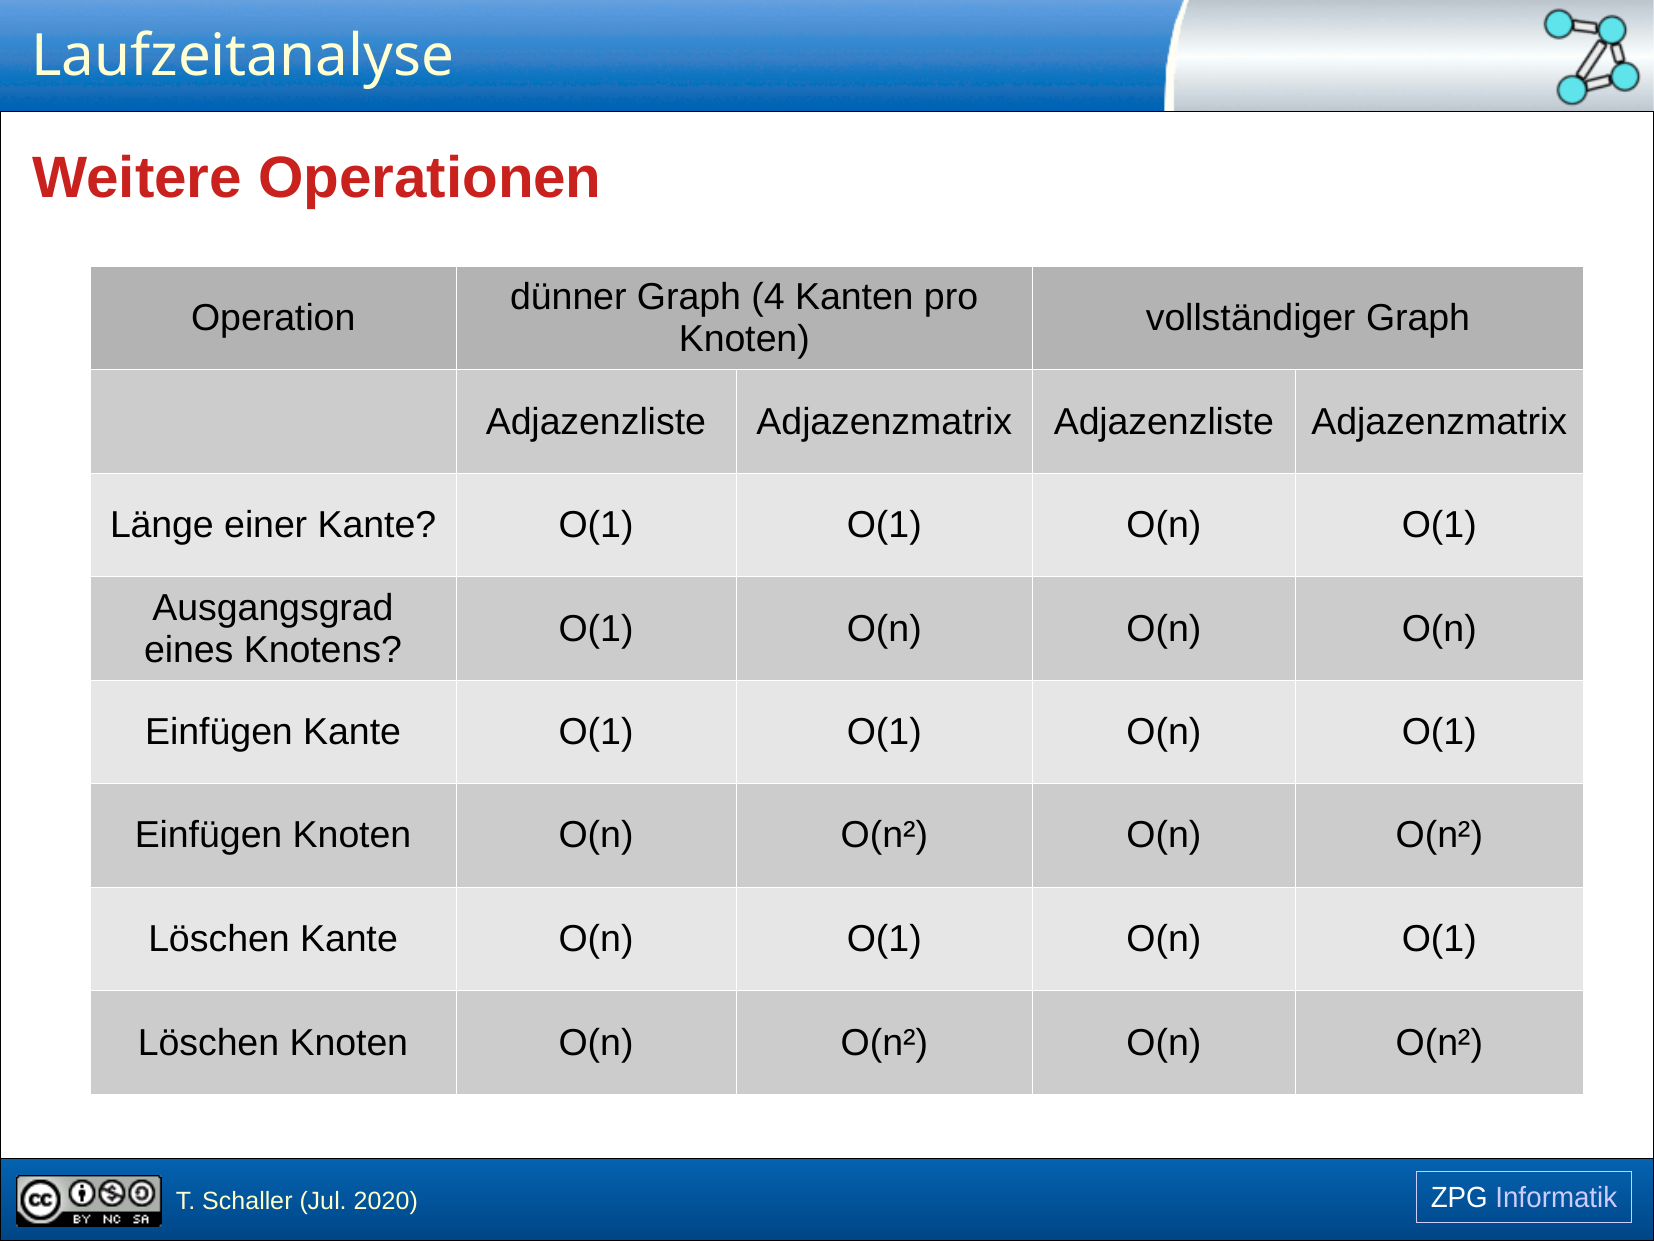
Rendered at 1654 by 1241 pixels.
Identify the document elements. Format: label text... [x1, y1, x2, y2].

table_cell O(n) [1033, 577, 1295, 680]
table_header Operation [91, 267, 456, 369]
table_cell O(1) [1296, 681, 1583, 783]
table_cell Adjazenzliste [457, 370, 736, 473]
table_cell O(n²) [1296, 784, 1583, 887]
table_cell O(n) [457, 888, 736, 990]
table_cell Adjazenzmatrix [1296, 370, 1583, 473]
table_cell O(1) [457, 577, 736, 680]
table_cell Löschen Knoten [91, 991, 456, 1094]
table_header vollständiger Graph [1033, 267, 1583, 369]
table_cell Länge einer Kante? [91, 474, 456, 576]
title Laufzeitanalyse [31, 14, 1151, 92]
table_cell O(1) [457, 681, 736, 783]
table_cell O(n) [1033, 681, 1295, 783]
table_cell Ausgangsgrad eines Knotens? [91, 577, 456, 680]
table_cell O(n²) [1296, 991, 1583, 1094]
table_cell Einfügen Knoten [91, 784, 456, 887]
table_cell [91, 370, 456, 473]
table_cell Adjazenzmatrix [737, 370, 1032, 473]
table_cell Löschen Kante [91, 888, 456, 990]
picture [0, 0, 1654, 111]
table_cell O(n) [1296, 577, 1583, 680]
table_cell Adjazenzliste [1033, 370, 1295, 473]
table_cell O(n) [1033, 991, 1295, 1094]
table_cell O(1) [1296, 888, 1583, 990]
table_cell O(1) [457, 474, 736, 576]
table_header dünner Graph (4 Kanten pro Knoten) [457, 267, 1032, 369]
table_cell O(n) [457, 784, 736, 887]
table_cell O(n²) [737, 784, 1032, 887]
table_cell O(1) [1296, 474, 1583, 576]
table_cell O(1) [737, 888, 1032, 990]
table_cell O(n) [1033, 784, 1295, 887]
table_cell O(n) [1033, 888, 1295, 990]
picture [16, 1175, 162, 1227]
table_cell O(n) [457, 991, 736, 1094]
table_cell Einfügen Kante [91, 681, 456, 783]
table_cell O(n) [737, 577, 1032, 680]
table_cell O(n²) [737, 991, 1032, 1094]
text_box Weitere Operationen [32, 145, 901, 212]
table_cell O(n) [1033, 474, 1295, 576]
table_cell O(1) [737, 681, 1032, 783]
table_cell O(1) [737, 474, 1032, 576]
